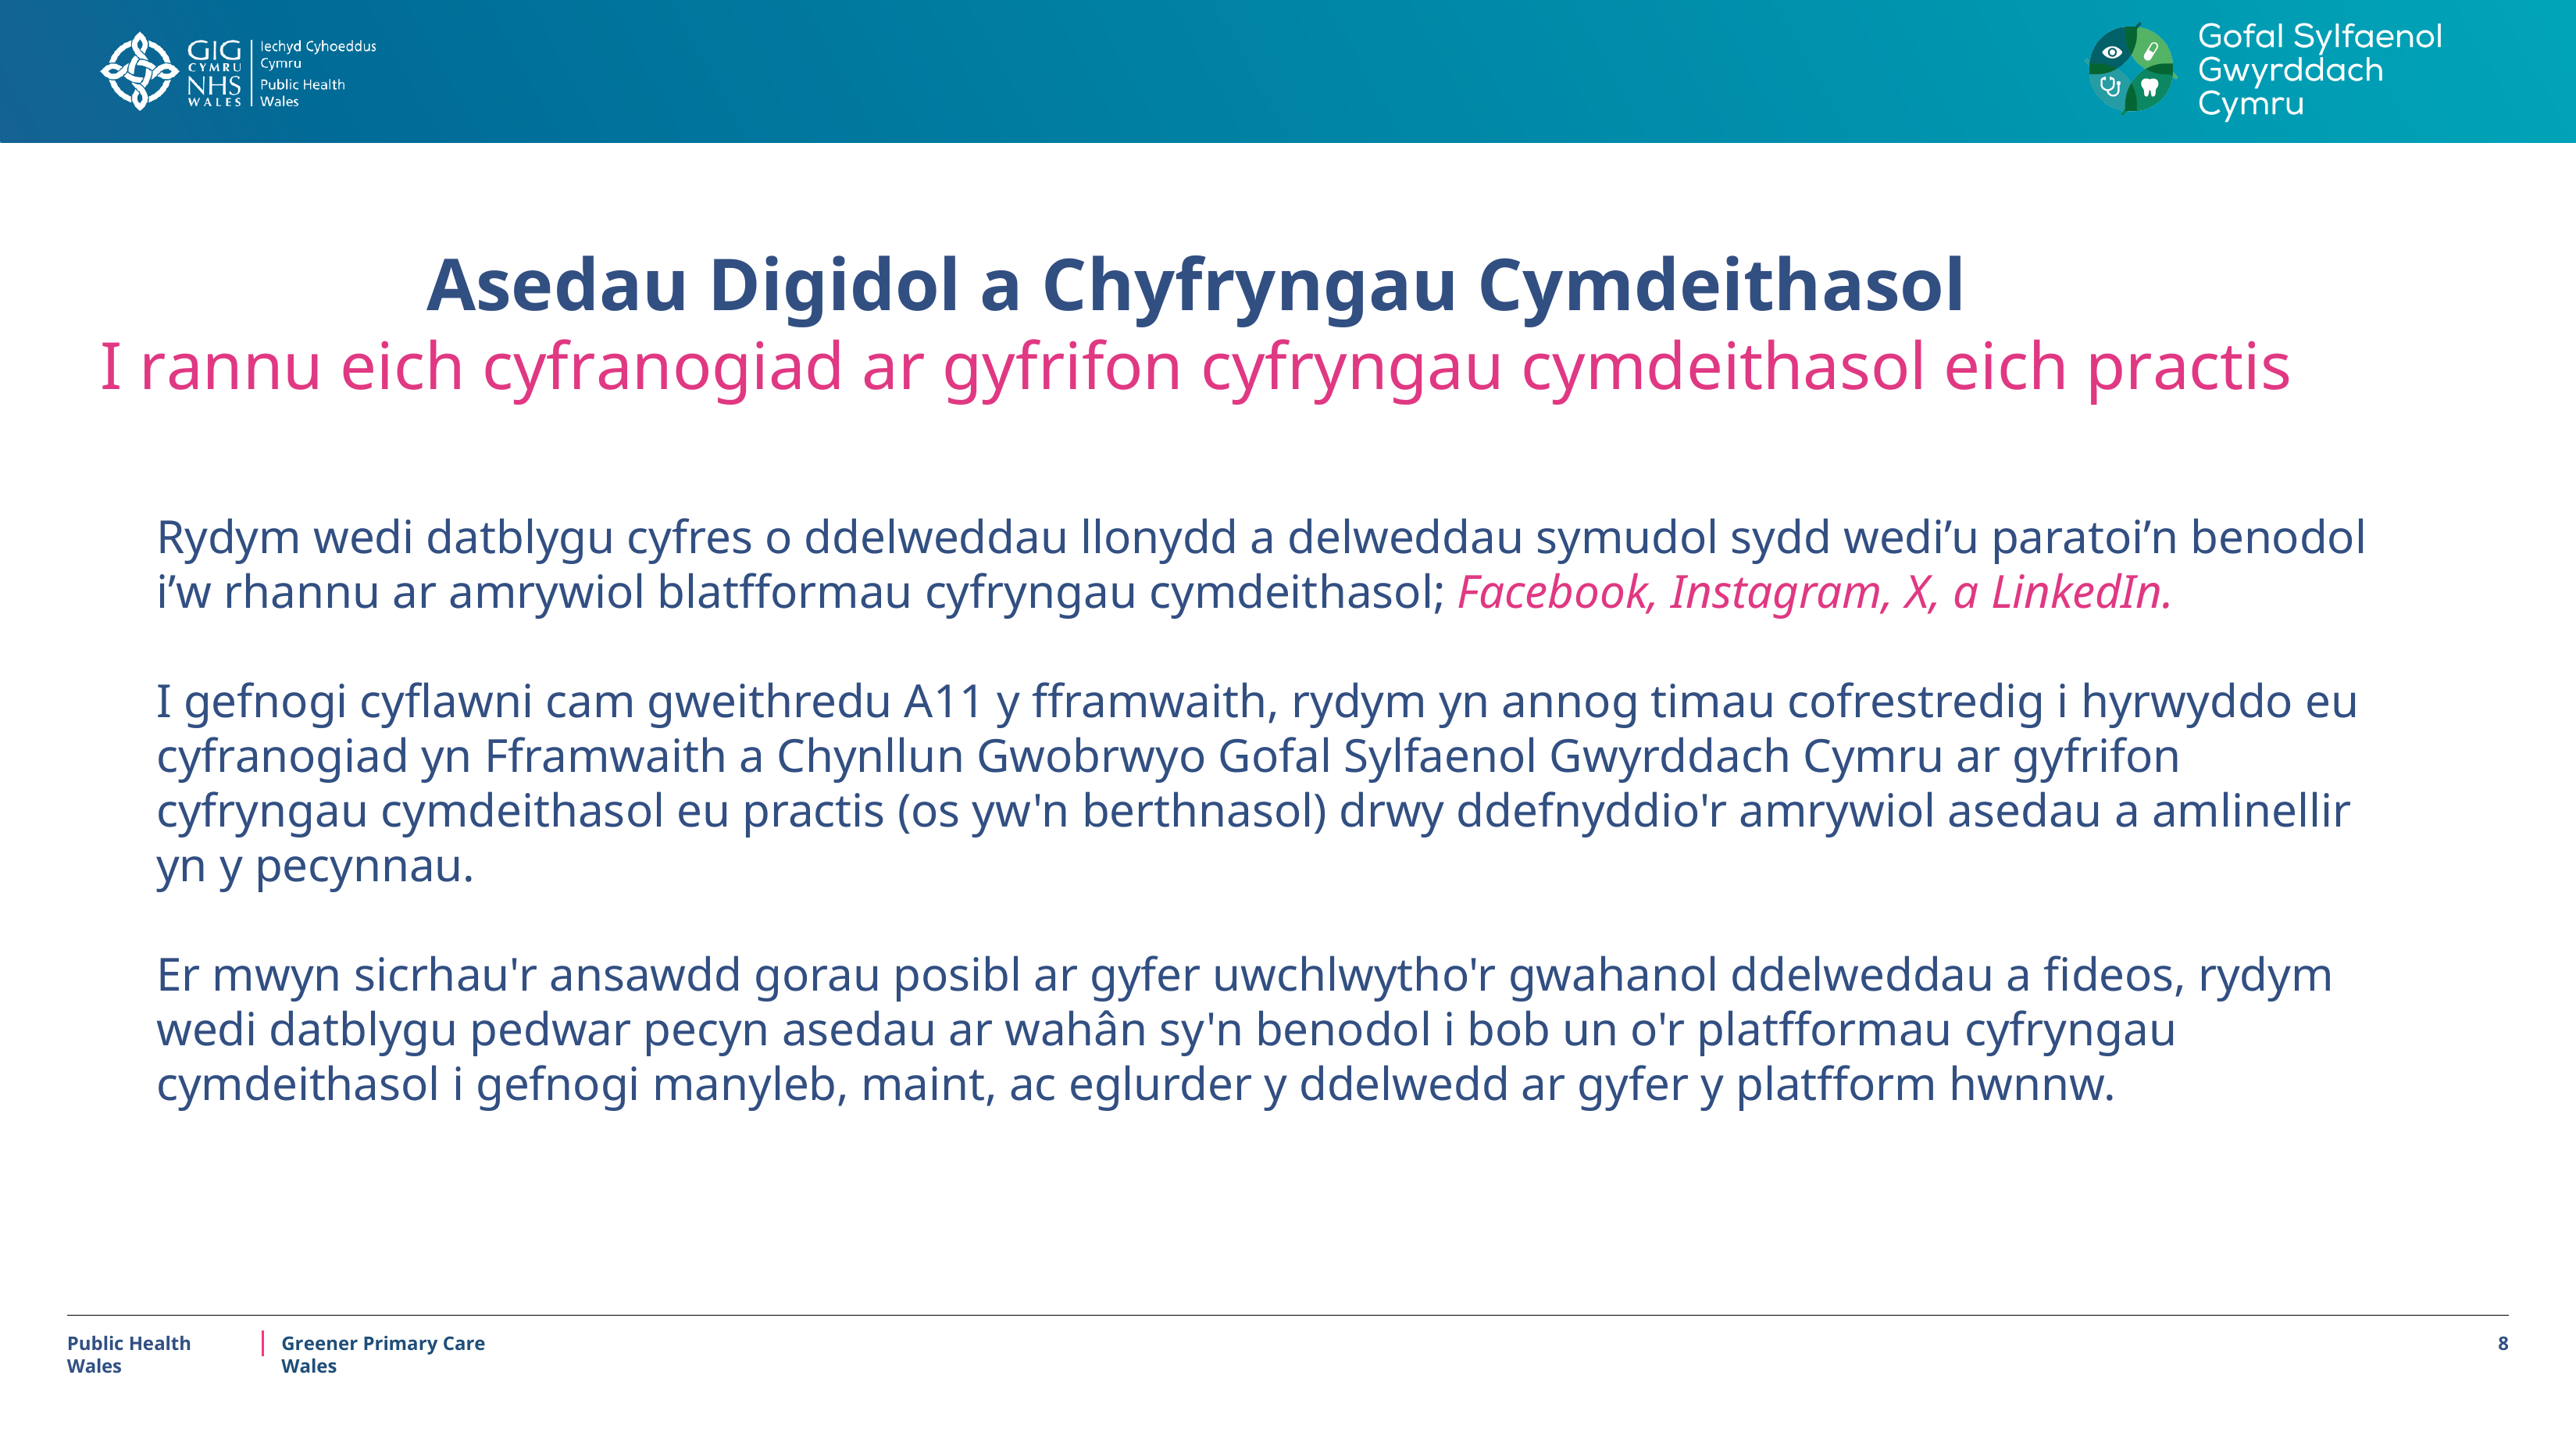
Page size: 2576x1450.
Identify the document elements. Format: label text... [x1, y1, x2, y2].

title Asedau Digidol a Chyfryngau Cymdeithasol I rannu eich cyfranogiad ar gyfrifon cyfryngau cymdeithasol eich practis [98, 237, 2494, 770]
text_box [2493, 1331, 2516, 1356]
text_box Greener Primary Care Wales [280, 1331, 543, 1355]
text_box Rydym wedi datblygu cyfres o ddelweddau llonydd a delweddau symudol sydd wedi’u paratoi’n benodol i’w rhannu ar amrywiol blatfformau cyfryngau cymdeithasol; Facebook, Instagram, X, a LinkedIn. I gefnogi cyflawni cam gweithredu A11 y fframwaith, rydym yn annog timau cofrestredig i hyrwyddo eu cyfranogiad yn Fframwaith a Chynllun Gwobrwyo Gofal Sylfaenol Gwyrddach Cymru ar gyfrifon cyfryngau cymdeithasol eu practis (os yw'n berthnasol) drwy ddefnyddio'r amrywiol asedau a amlinellir yn y pecynnau. Er mwyn sicrhau'r ansawdd gorau posibl ar gyfer uwchlwytho'r gwahanol ddelweddau a fideos, rydym wedi datblygu pedwar pecyn asedau ar wahân sy'n benodol i bob un o'r platfformau cyfryngau cymdeithasol i gefnogi manyleb, maint, ac eglurder y ddelwedd ar gyfer y platfform hwnnw. [156, 506, 2396, 1123]
picture [2031, 0, 2494, 170]
text_box Public Health Wales [65, 1331, 248, 1356]
